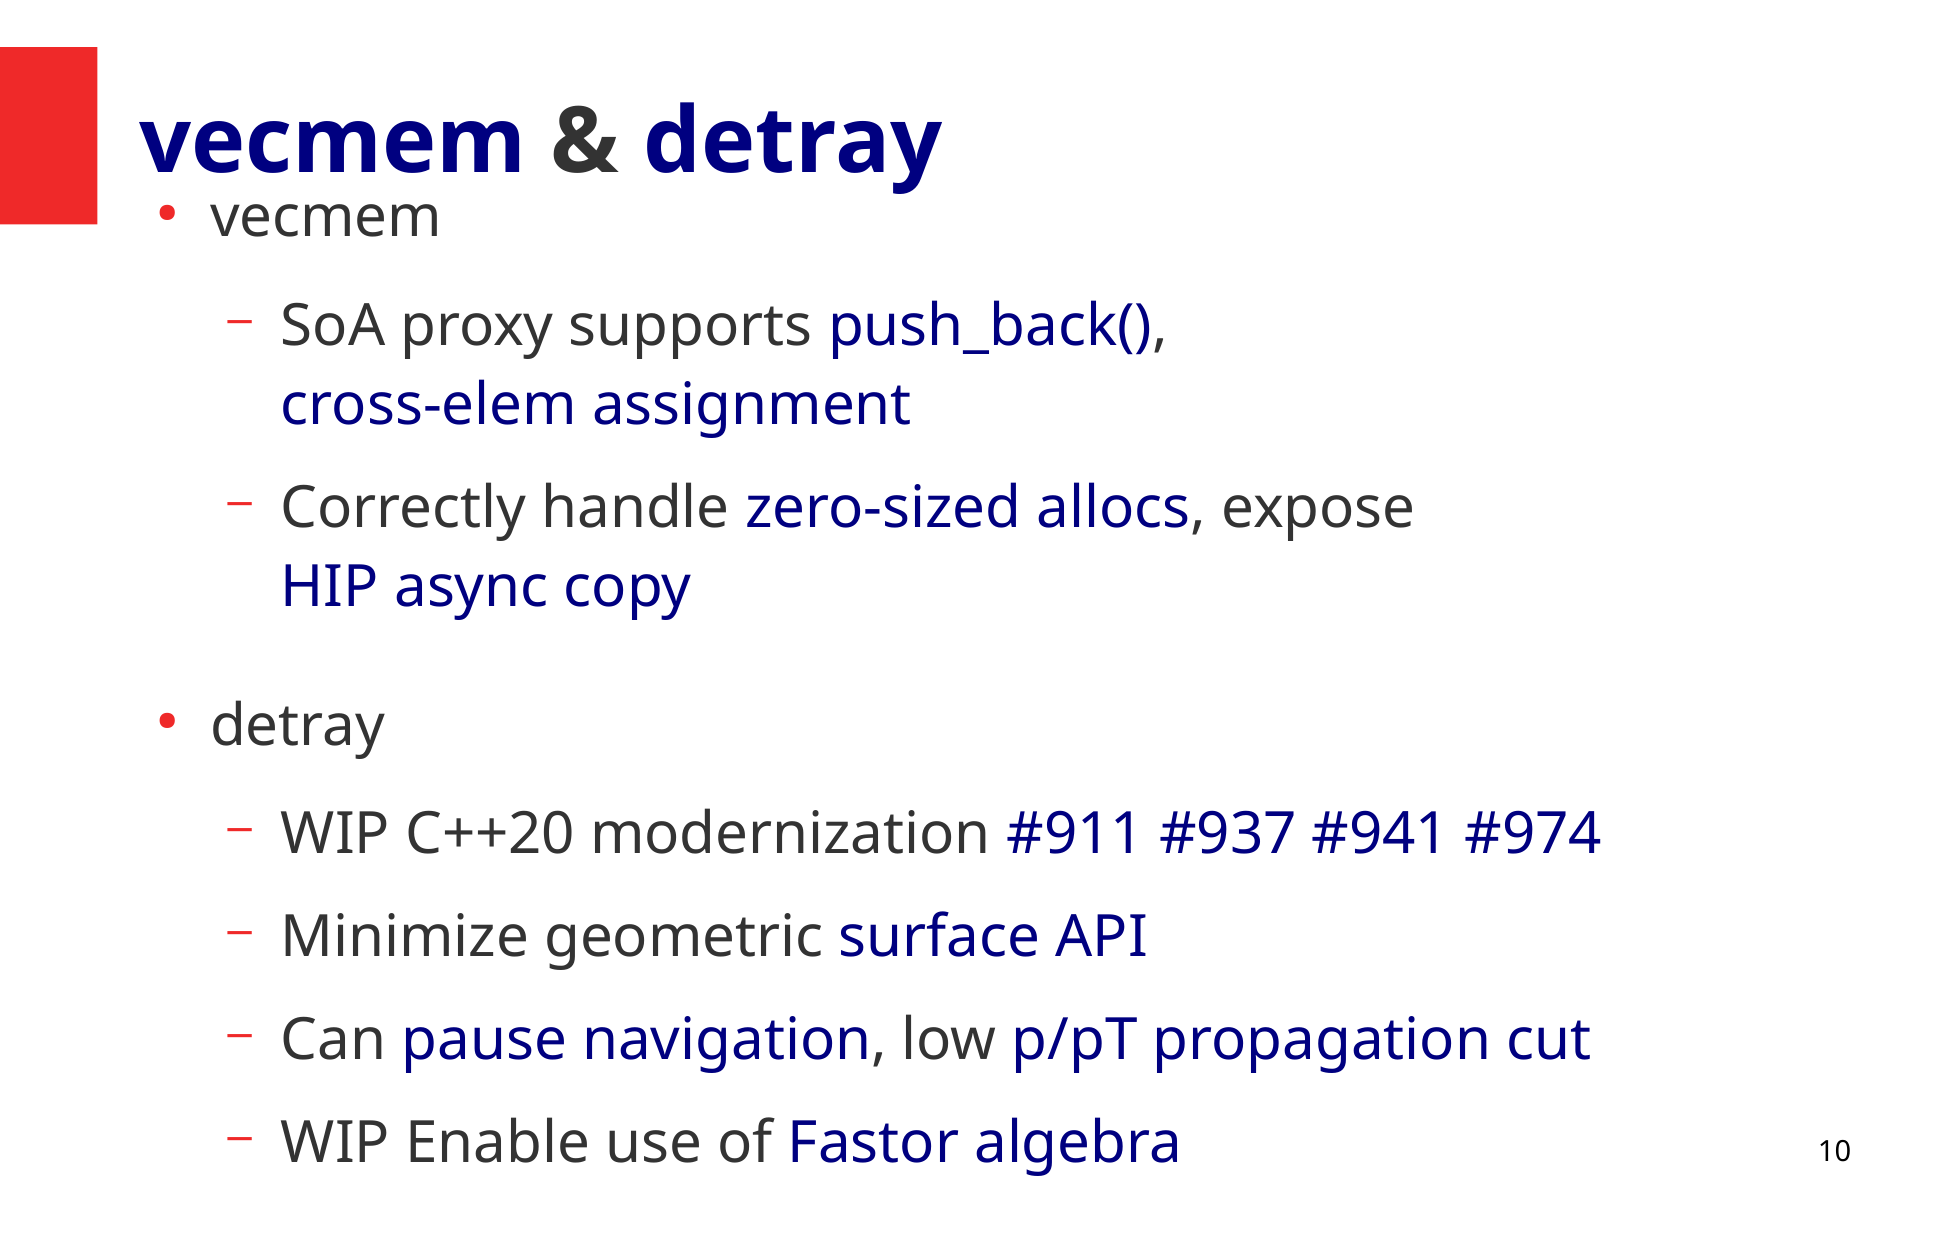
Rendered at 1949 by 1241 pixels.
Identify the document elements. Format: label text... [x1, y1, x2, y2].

title vecmem & detray [139, 49, 1852, 225]
list vecmem SoA proxy supports push_back(), cross-elem assignment Correctly handle zero-sized allocs, expose HIP async copy detray WIP C++20 modernization #911 #937 #941 #974 Minimize geometric surface API Can pause navigation, low p/pT propagation cut WIP Enable use of Fastor algebra [139, 224, 1810, 1130]
